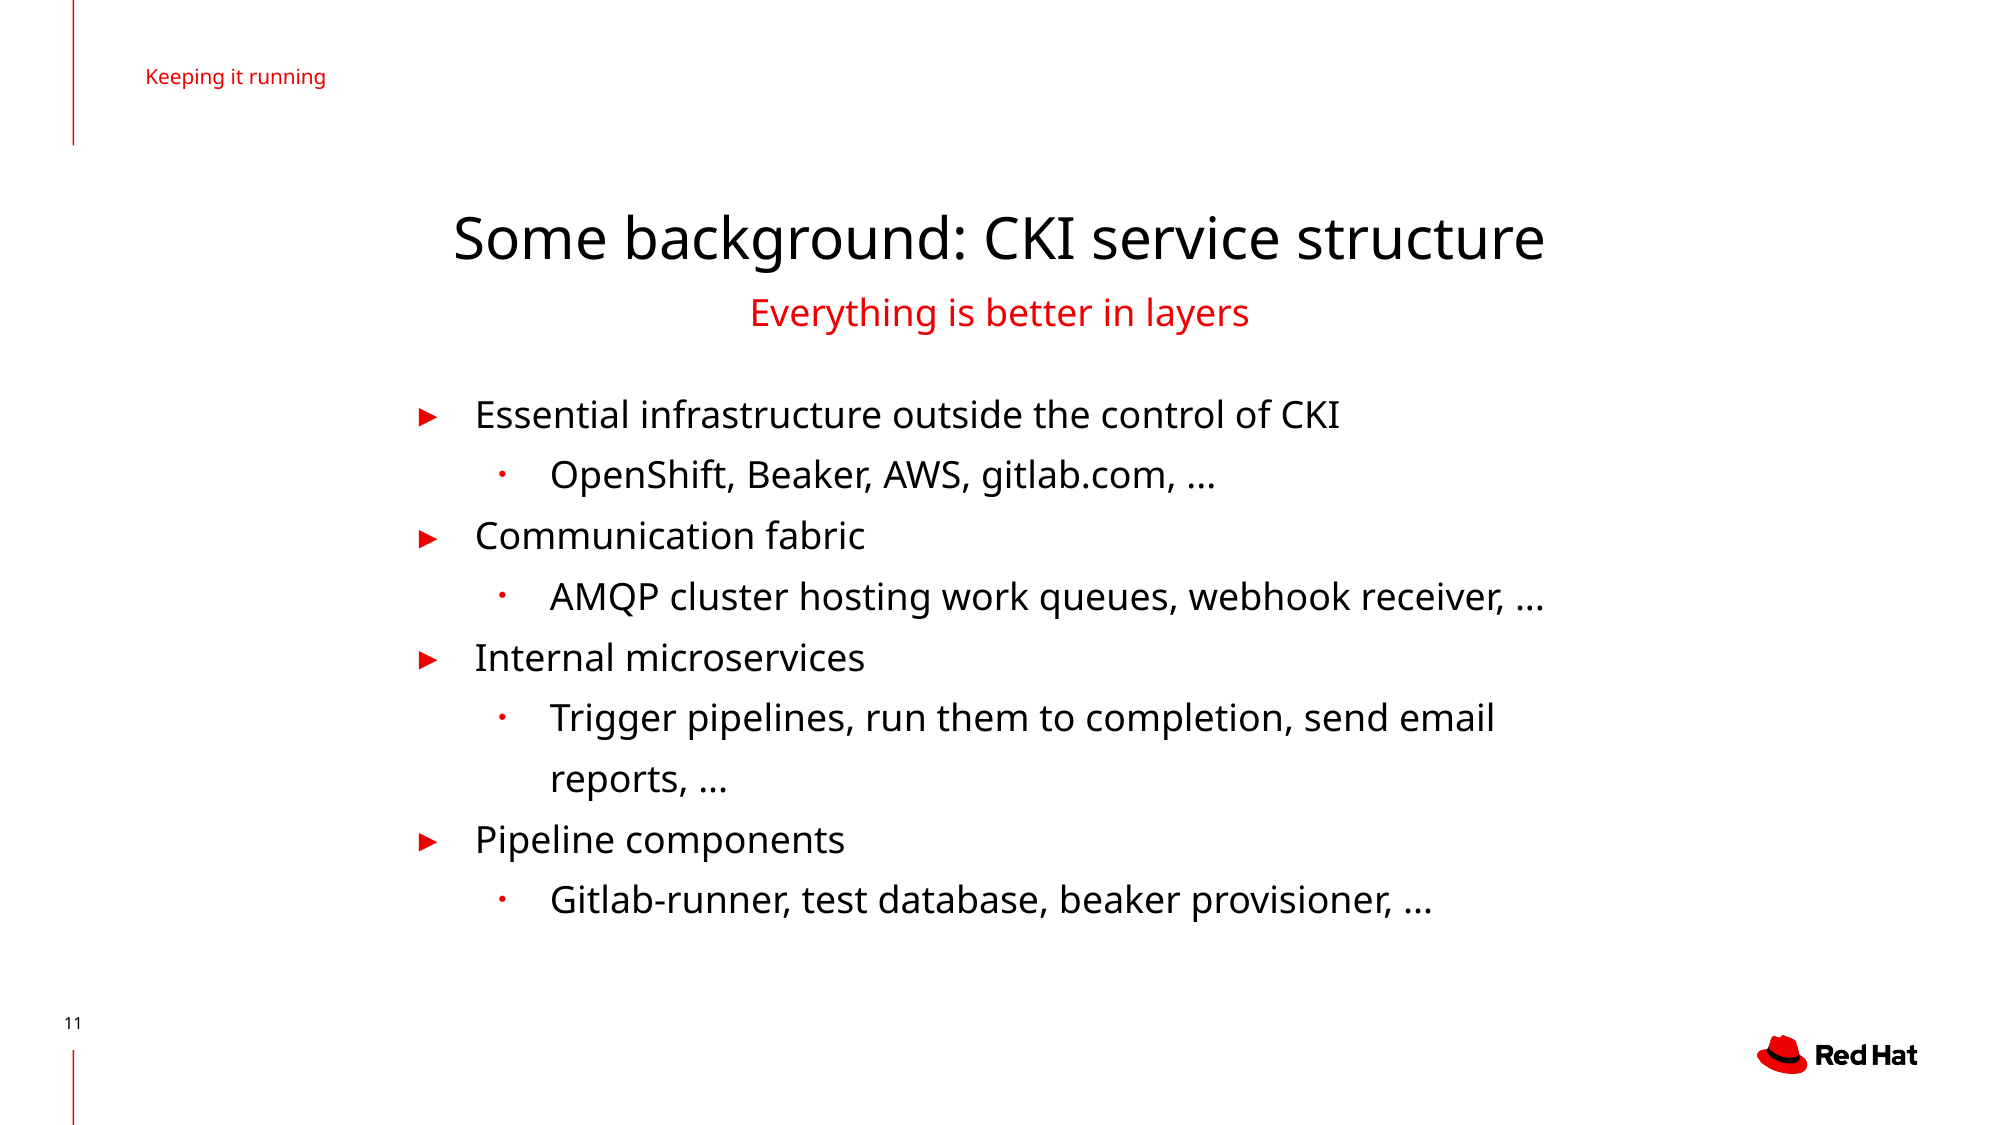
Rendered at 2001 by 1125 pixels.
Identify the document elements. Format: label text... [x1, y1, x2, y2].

slide_number <number> [13, 1012, 134, 1036]
subtitle Keeping it running [73, 9, 919, 143]
subtitle Everything is better in layers [145, 271, 1855, 320]
title Some background: CKI service structure [145, 180, 1855, 271]
picture [1757, 1035, 1918, 1074]
list Essential infrastructure outside the control of CKI OpenShift, Beaker, AWS, gitlab.com, ... Communication fabric AMQP cluster hosting work queues, webhook receiver, ... Internal microservices Trigger pipelines, run them to completion, send email reports, ... Pipeline components Gitlab-runner, test database, beaker provisioner, ... [399, 375, 1600, 975]
